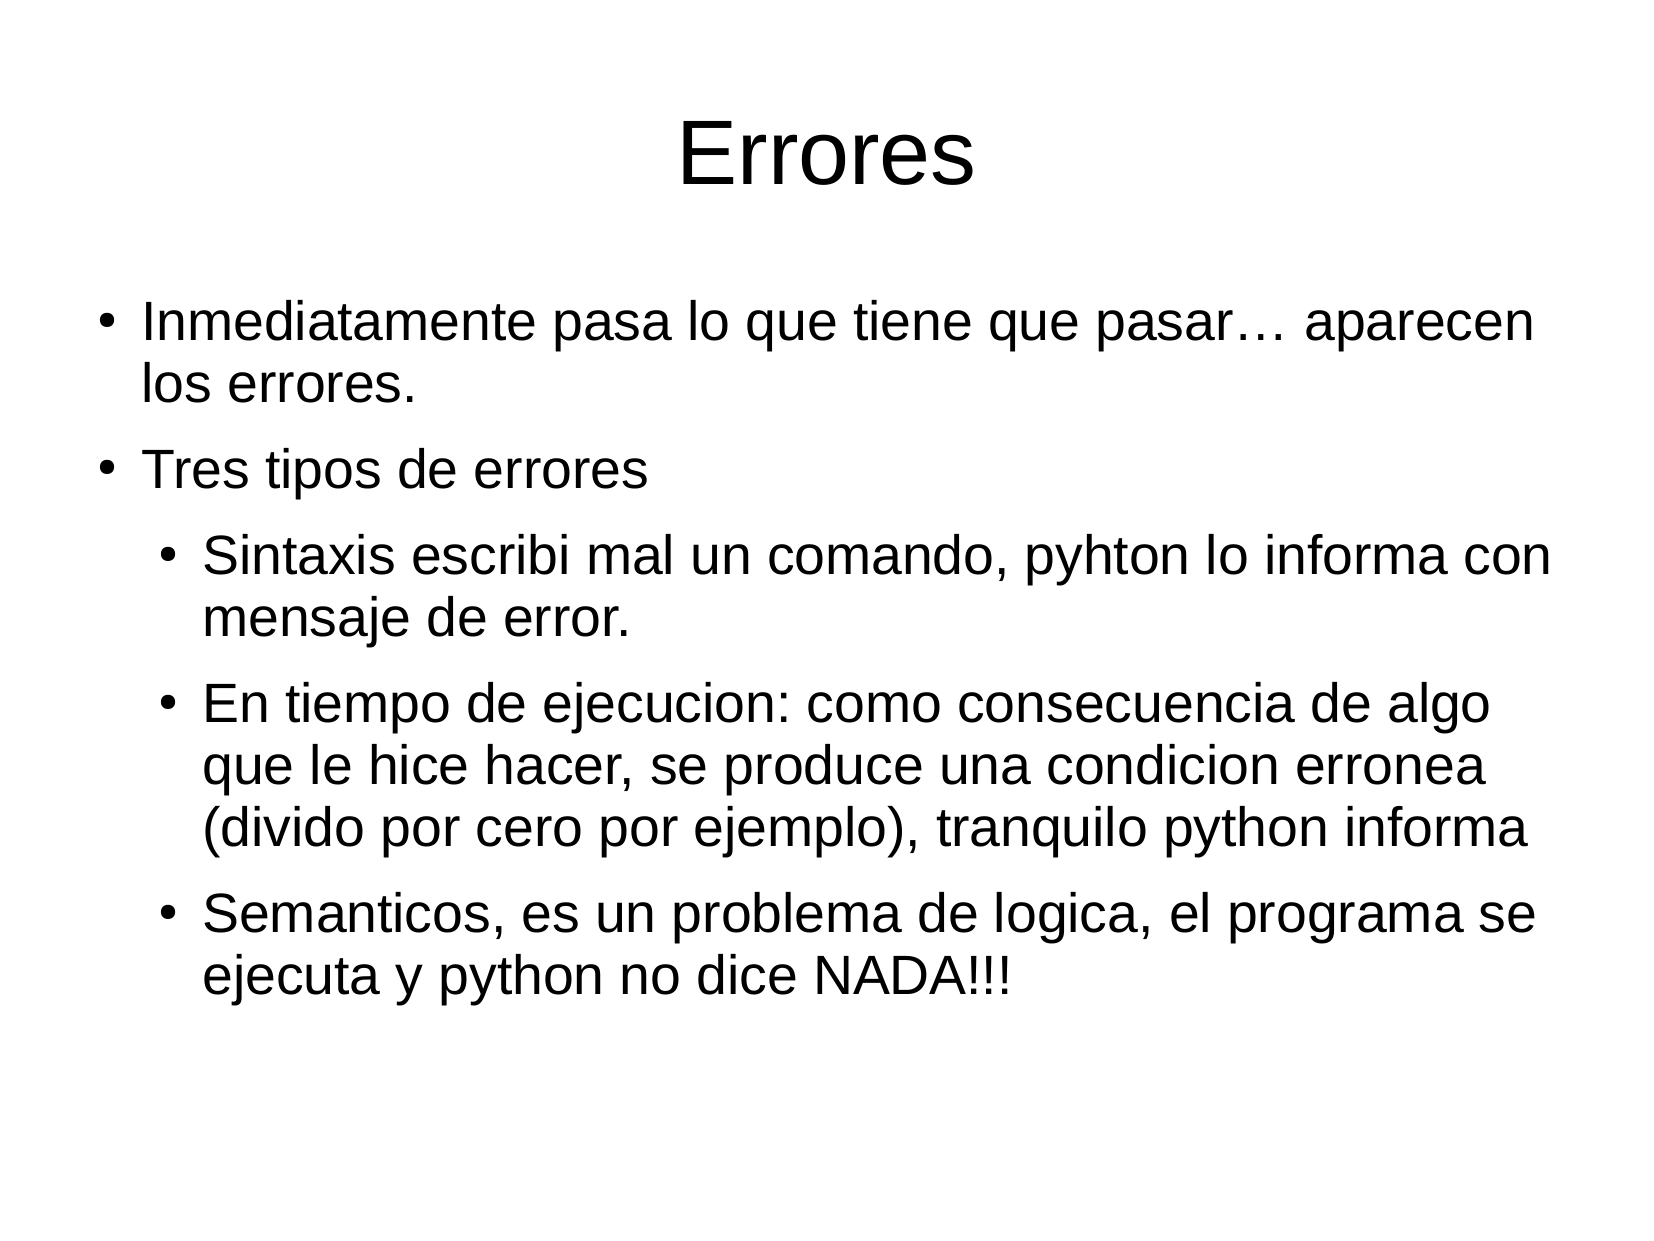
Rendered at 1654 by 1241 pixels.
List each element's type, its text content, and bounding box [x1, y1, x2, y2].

list Inmediatamente pasa lo que tiene que pasar… aparecen los errores. Tres tipos de errores Sintaxis escribi mal un comando, pyhton lo informa con mensaje de error. En tiempo de ejecucion: como consecuencia de algo que le hice hacer, se produce una condicion erronea (divido por cero por ejemplo), tranquilo python informa Semanticos, es un problema de logica, el programa se ejecuta y python no dice NADA!!! [82, 290, 1571, 1010]
title Errores [82, 49, 1571, 257]
